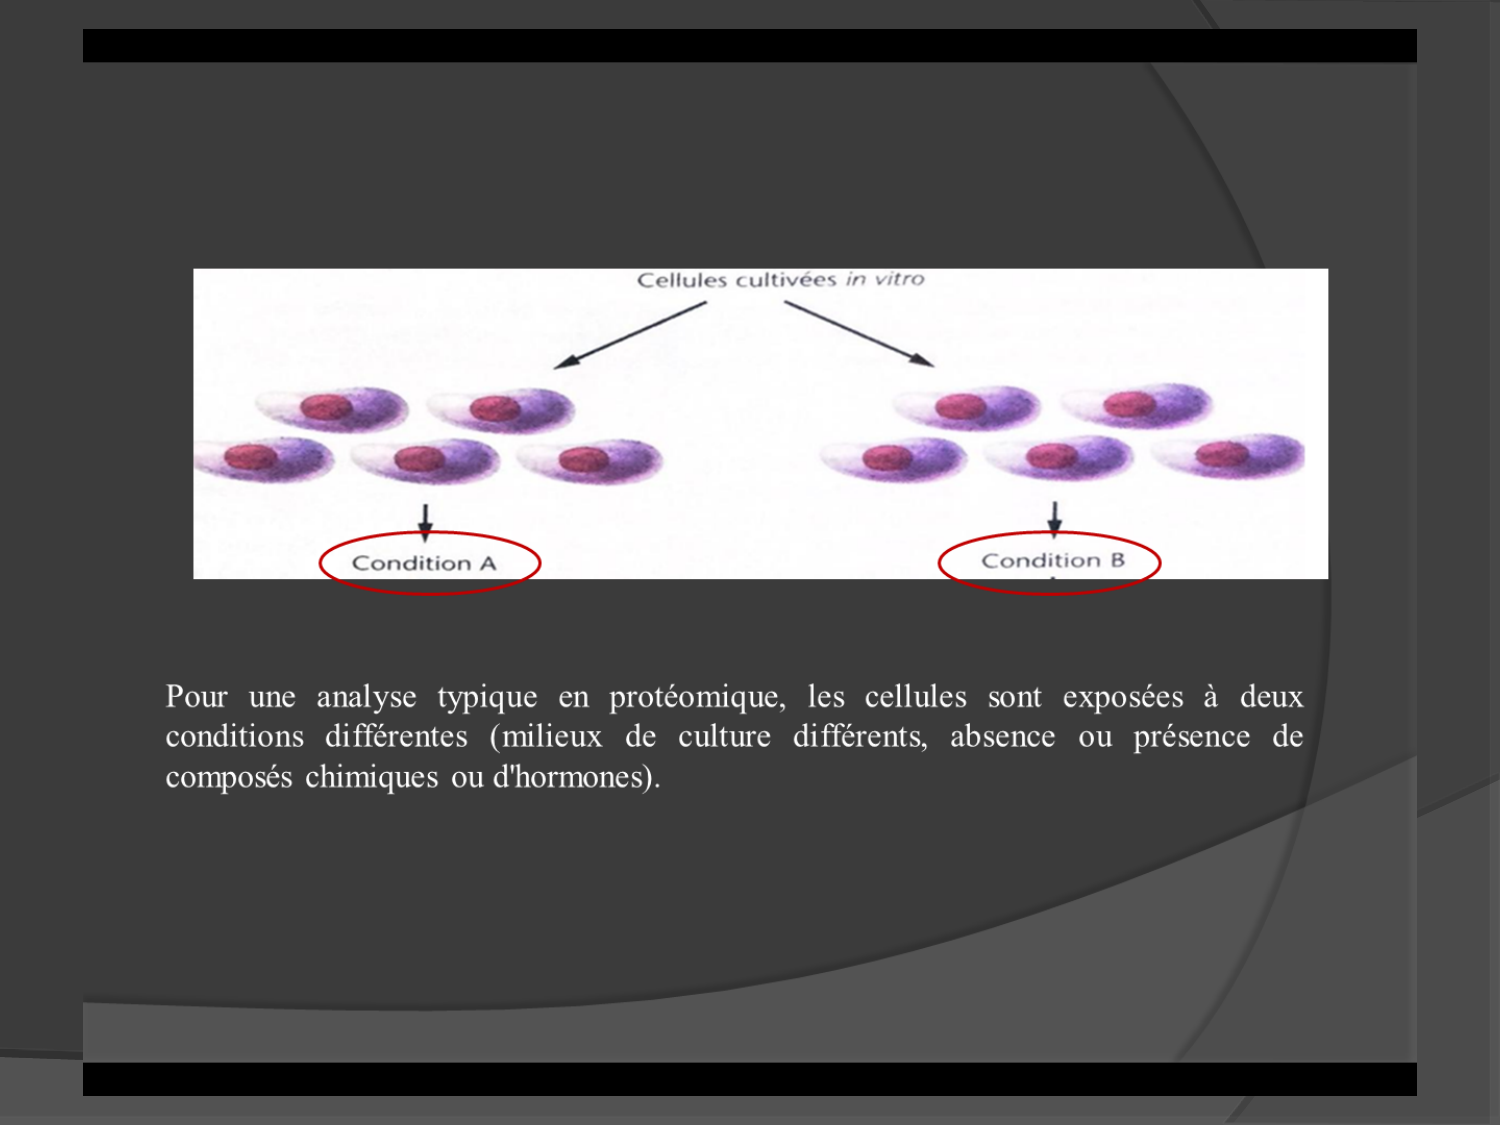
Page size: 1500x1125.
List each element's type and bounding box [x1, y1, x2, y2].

picture [83, 29, 1417, 1096]
